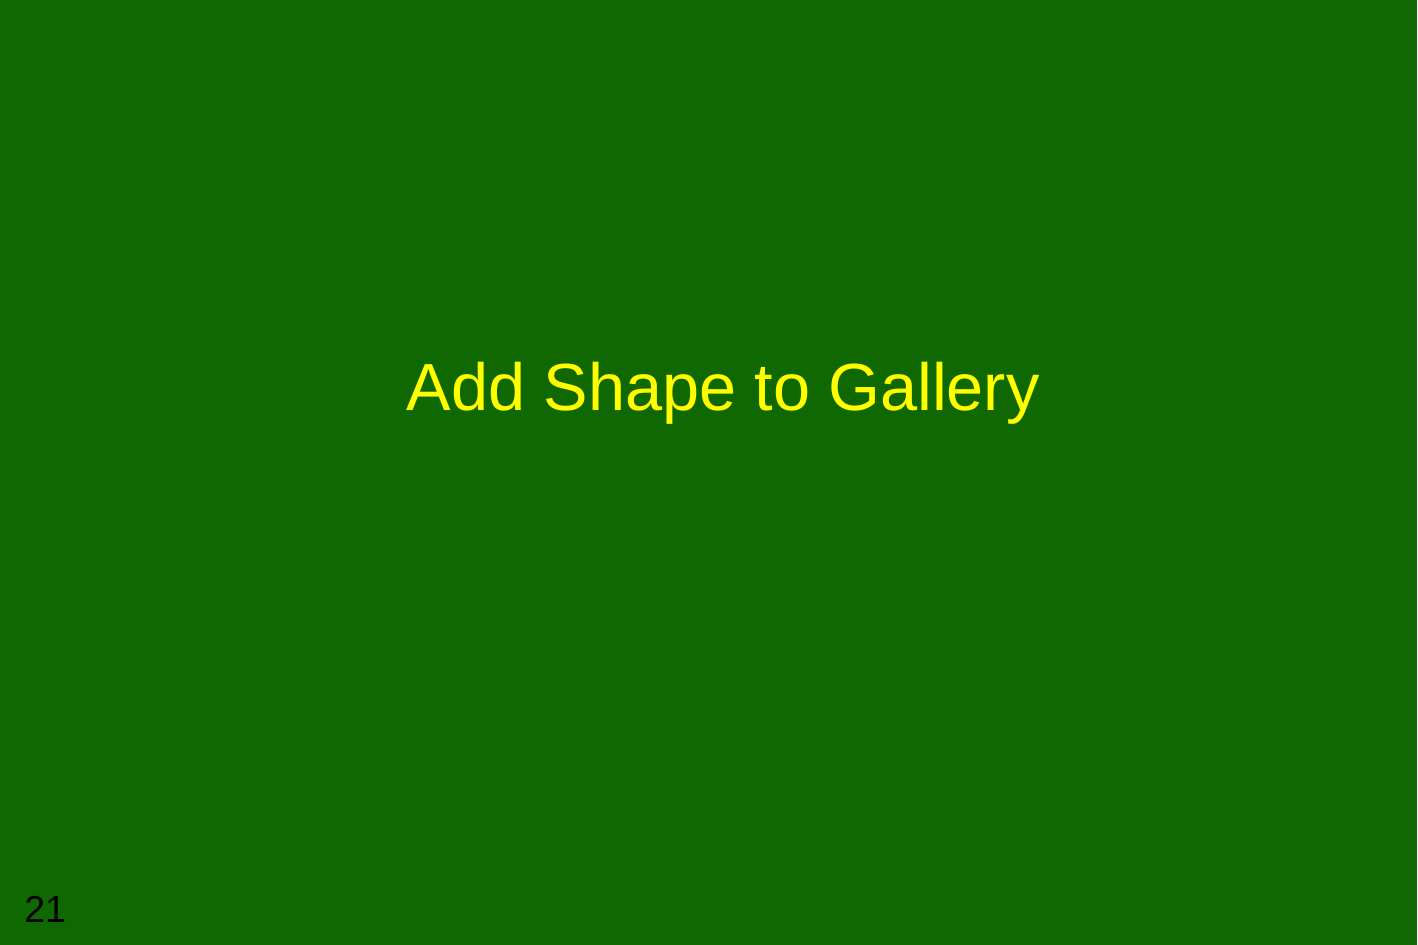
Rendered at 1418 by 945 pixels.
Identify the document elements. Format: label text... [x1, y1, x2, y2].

subtitle Add Shape to Gallery [59, 312, 1388, 461]
